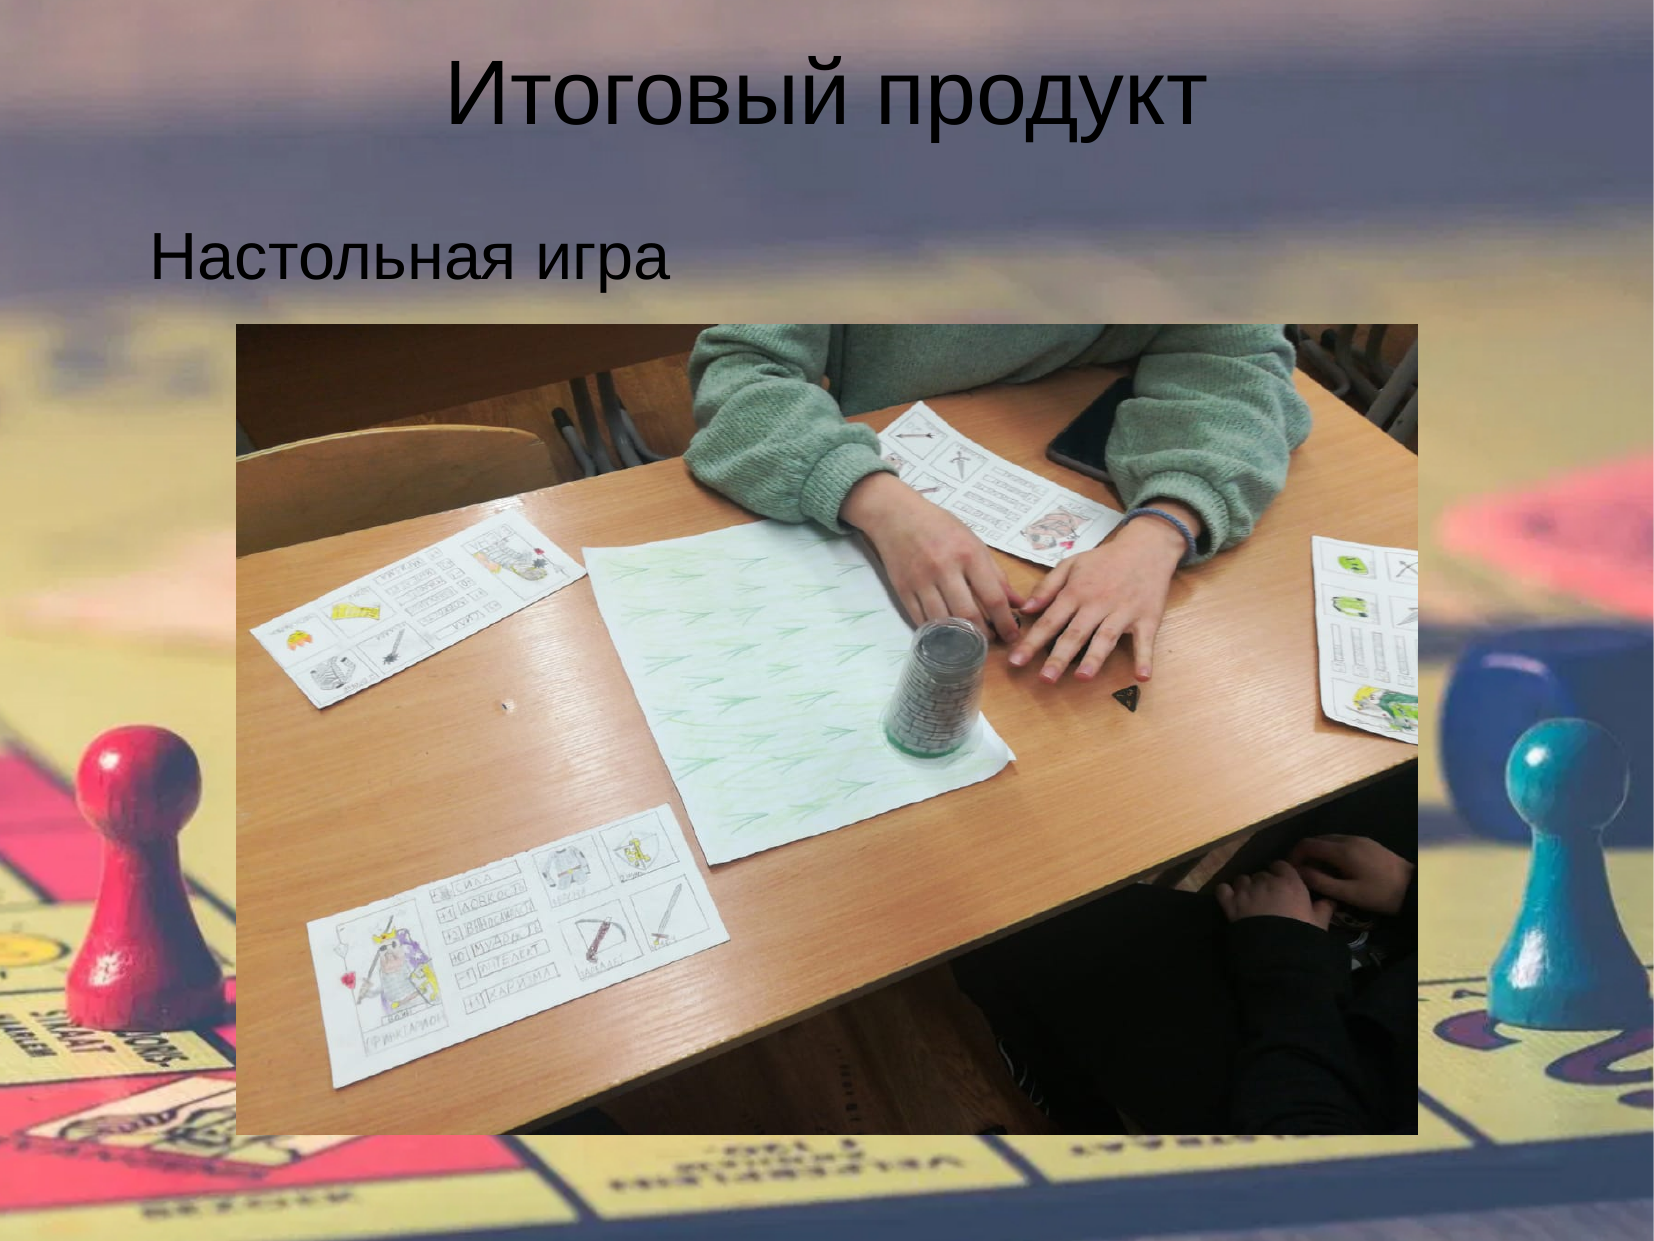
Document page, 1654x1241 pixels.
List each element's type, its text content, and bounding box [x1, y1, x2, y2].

picture [236, 324, 1418, 1135]
text_box [0, 0, 1654, 1241]
subtitle Итоговый продукт Настольная игра [82, 41, 1571, 1117]
